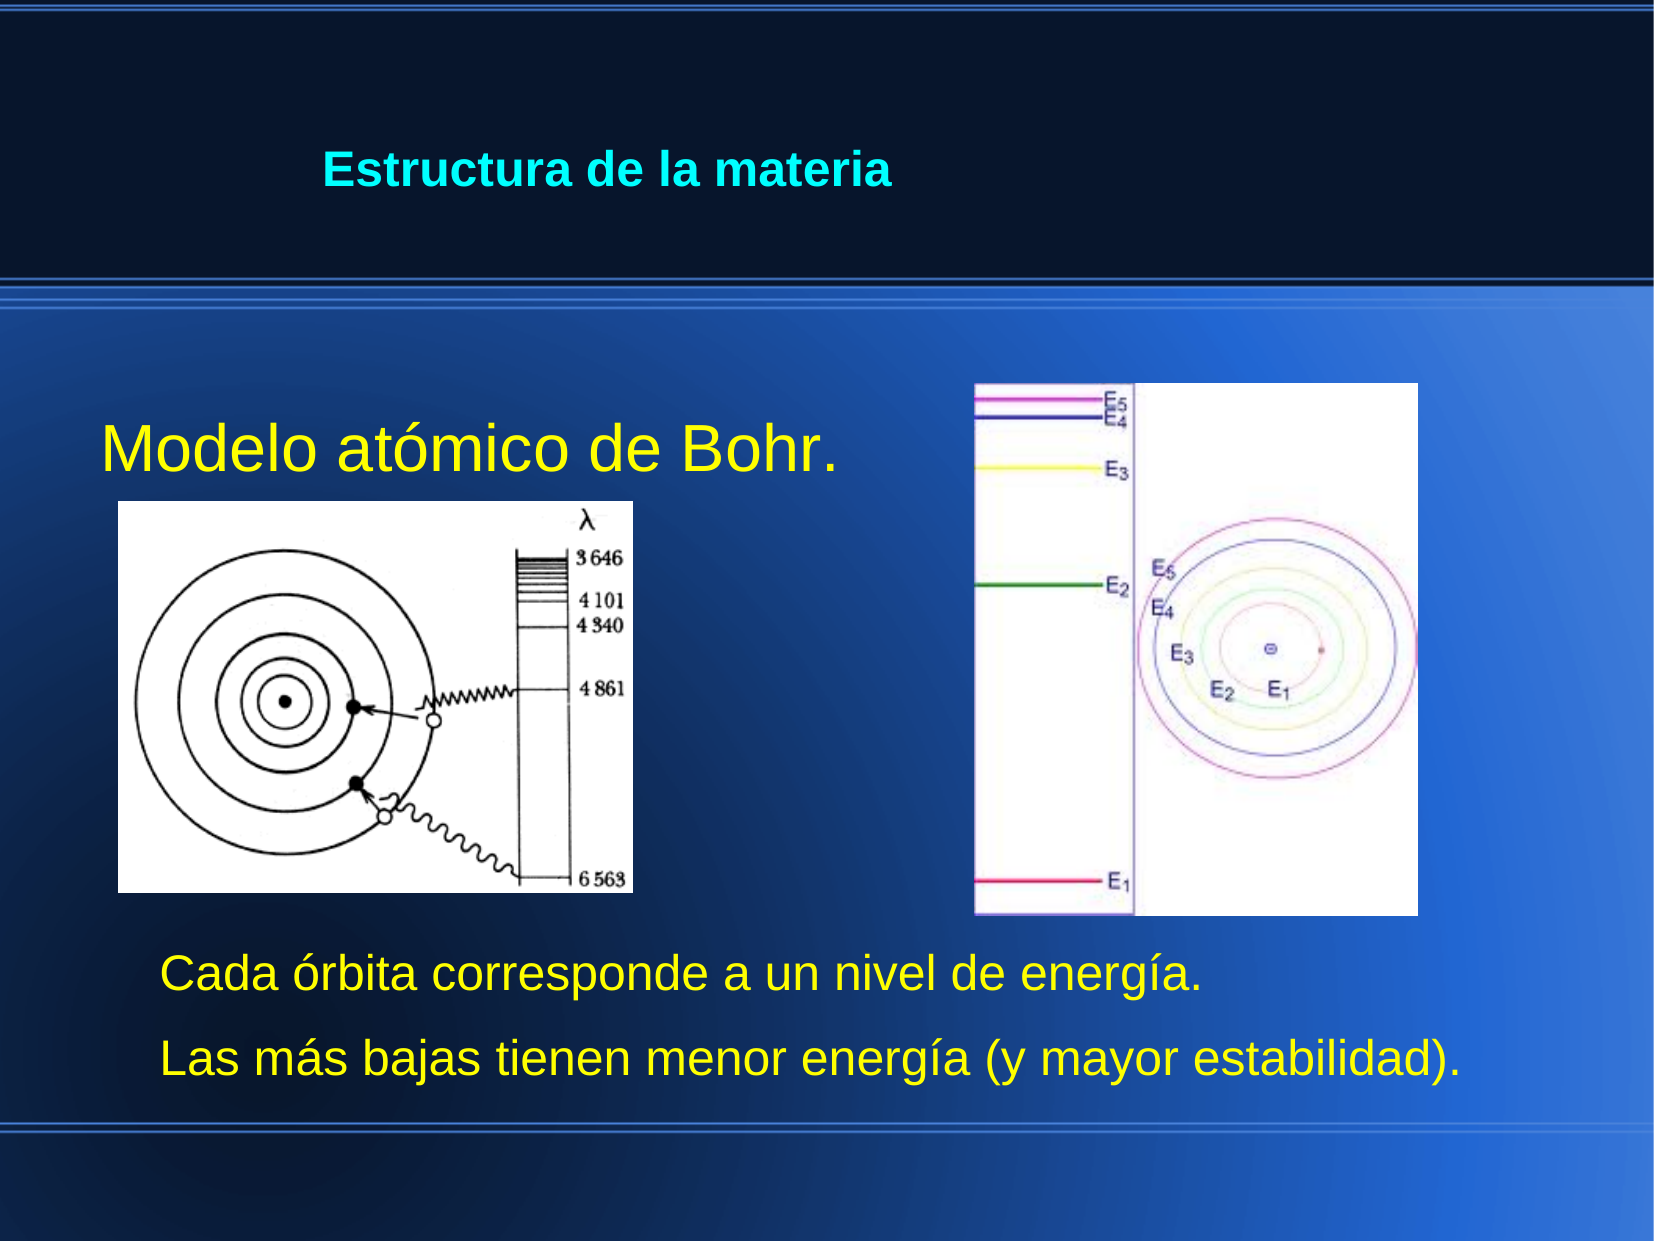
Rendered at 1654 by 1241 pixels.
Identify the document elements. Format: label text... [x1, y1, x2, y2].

title Estructura de la materia [32, 118, 1182, 220]
picture [0, 0, 1654, 1241]
list Modelo atómico de Bohr. [29, 306, 916, 562]
list Cada órbita corresponde a un nivel de energía. Las más bajas tienen menor energía (y mayor estabilidad). [88, 944, 1565, 1200]
